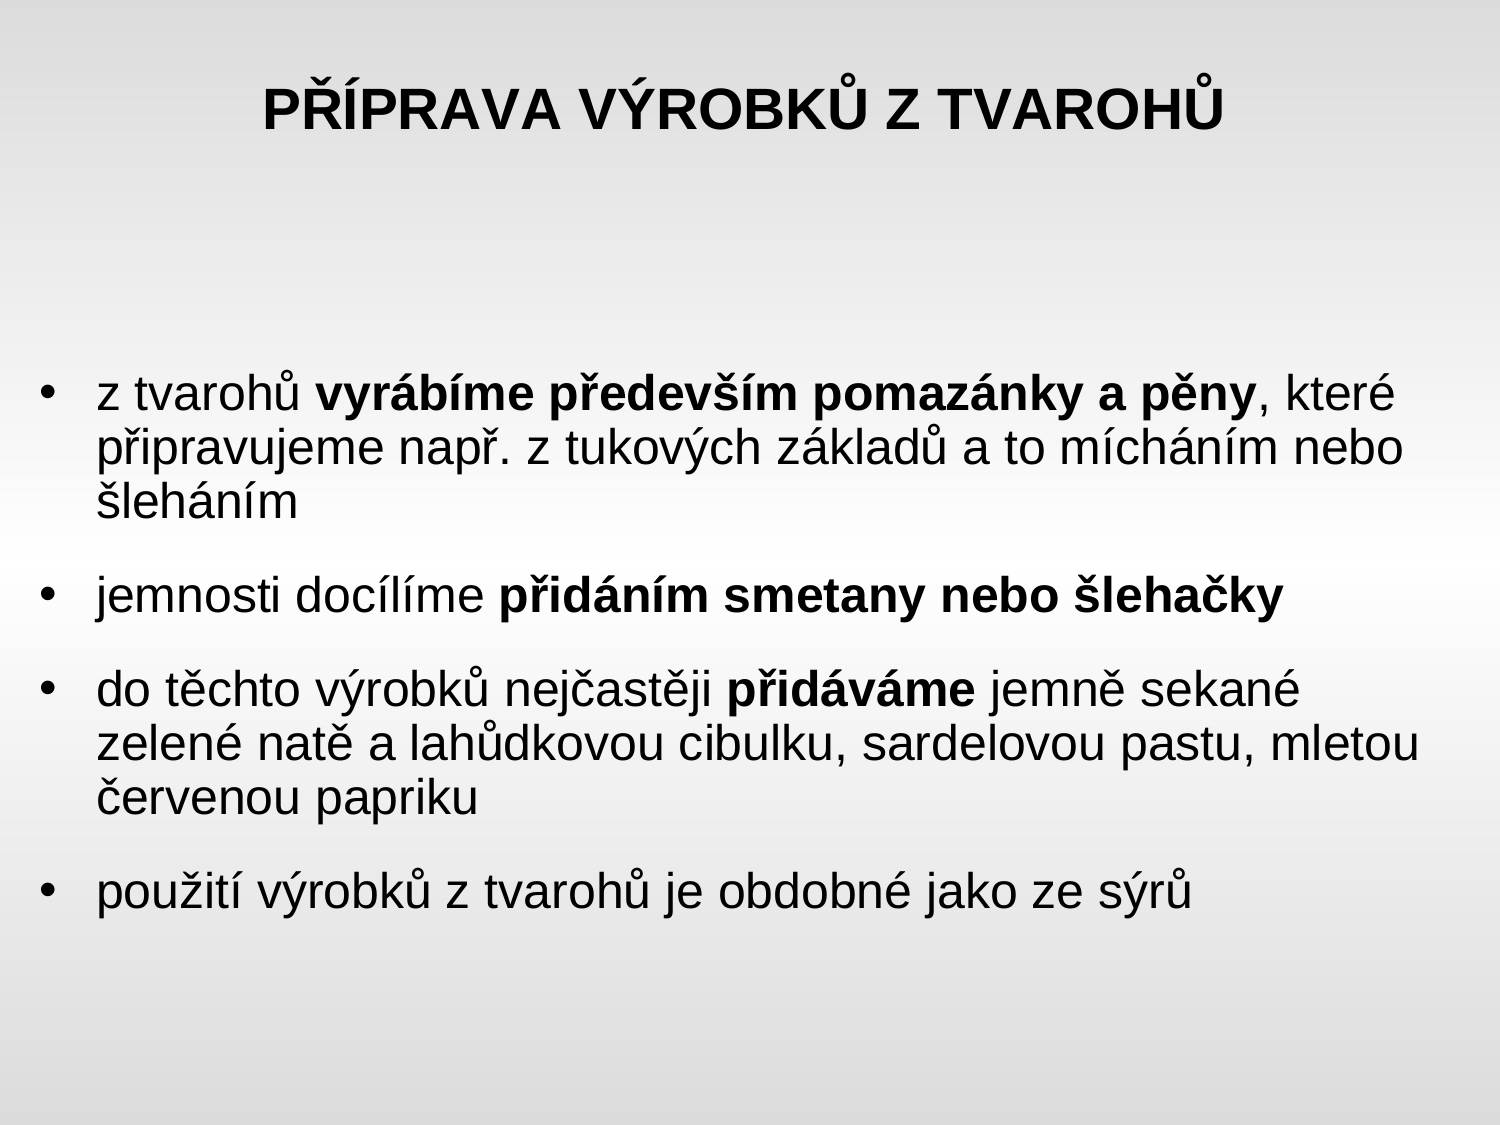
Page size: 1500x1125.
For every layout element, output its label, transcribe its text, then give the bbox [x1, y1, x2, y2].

list z tvarohů vyrábíme především pomazánky a pěny, které připravujeme např. z tukových základů a to mícháním nebo šleháním jemnosti docílíme přidáním smetany nebo šlehačky do těchto výrobků nejčastěji přidáváme jemně sekané zelené natě a lahůdkovou cibulku, sardelovou pastu, mletou červenou papriku použití výrobků z tvarohů je obdobné jako ze sýrů [24, 287, 1450, 1013]
title PŘÍPRAVA VÝROBKŮ Z TVAROHŮ [62, 49, 1426, 163]
